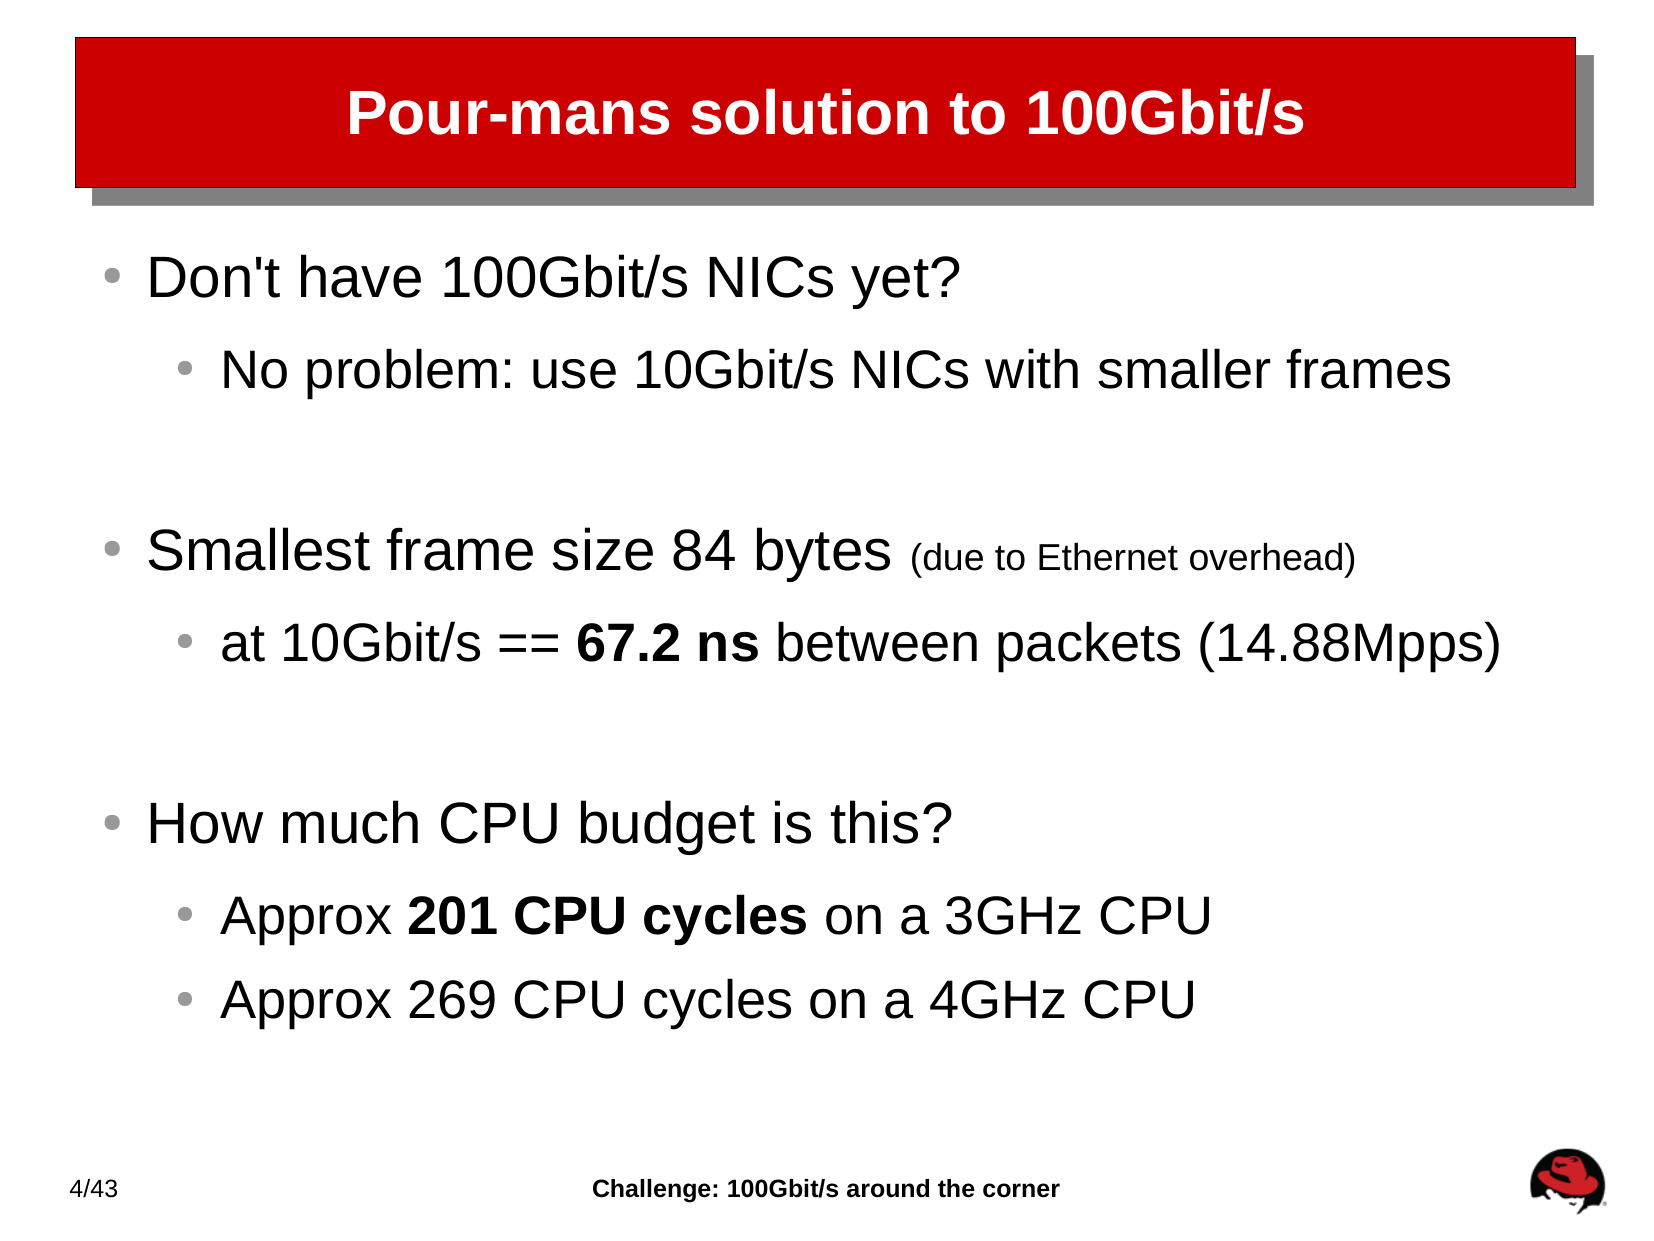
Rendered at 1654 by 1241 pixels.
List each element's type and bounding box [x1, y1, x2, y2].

picture [1529, 1146, 1613, 1224]
text_box [82, 37, 1571, 203]
text_box [86, 244, 1576, 1054]
